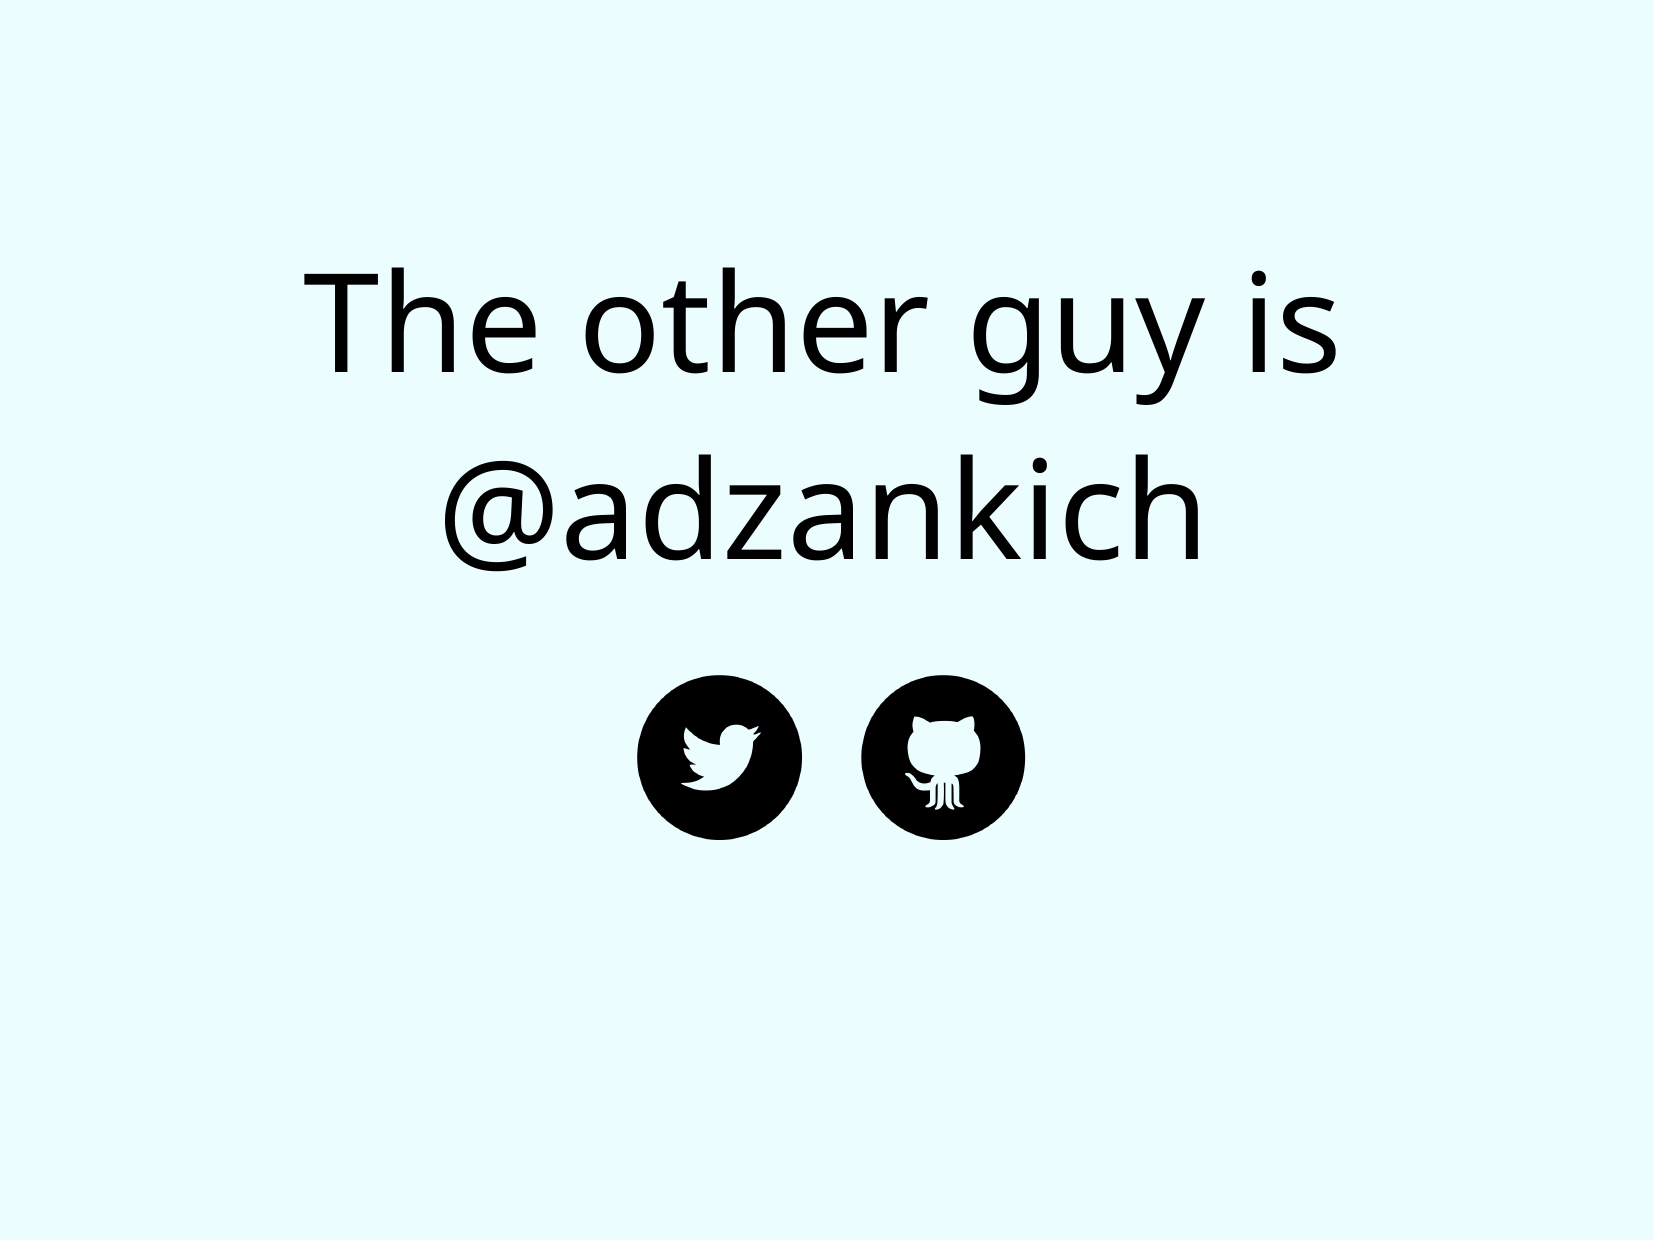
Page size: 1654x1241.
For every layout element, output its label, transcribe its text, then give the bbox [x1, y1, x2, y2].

text_box [75, 605, 1564, 1126]
text_box The other guy is @adzankich [79, 80, 1568, 601]
picture [853, 664, 1036, 848]
picture [626, 664, 810, 848]
